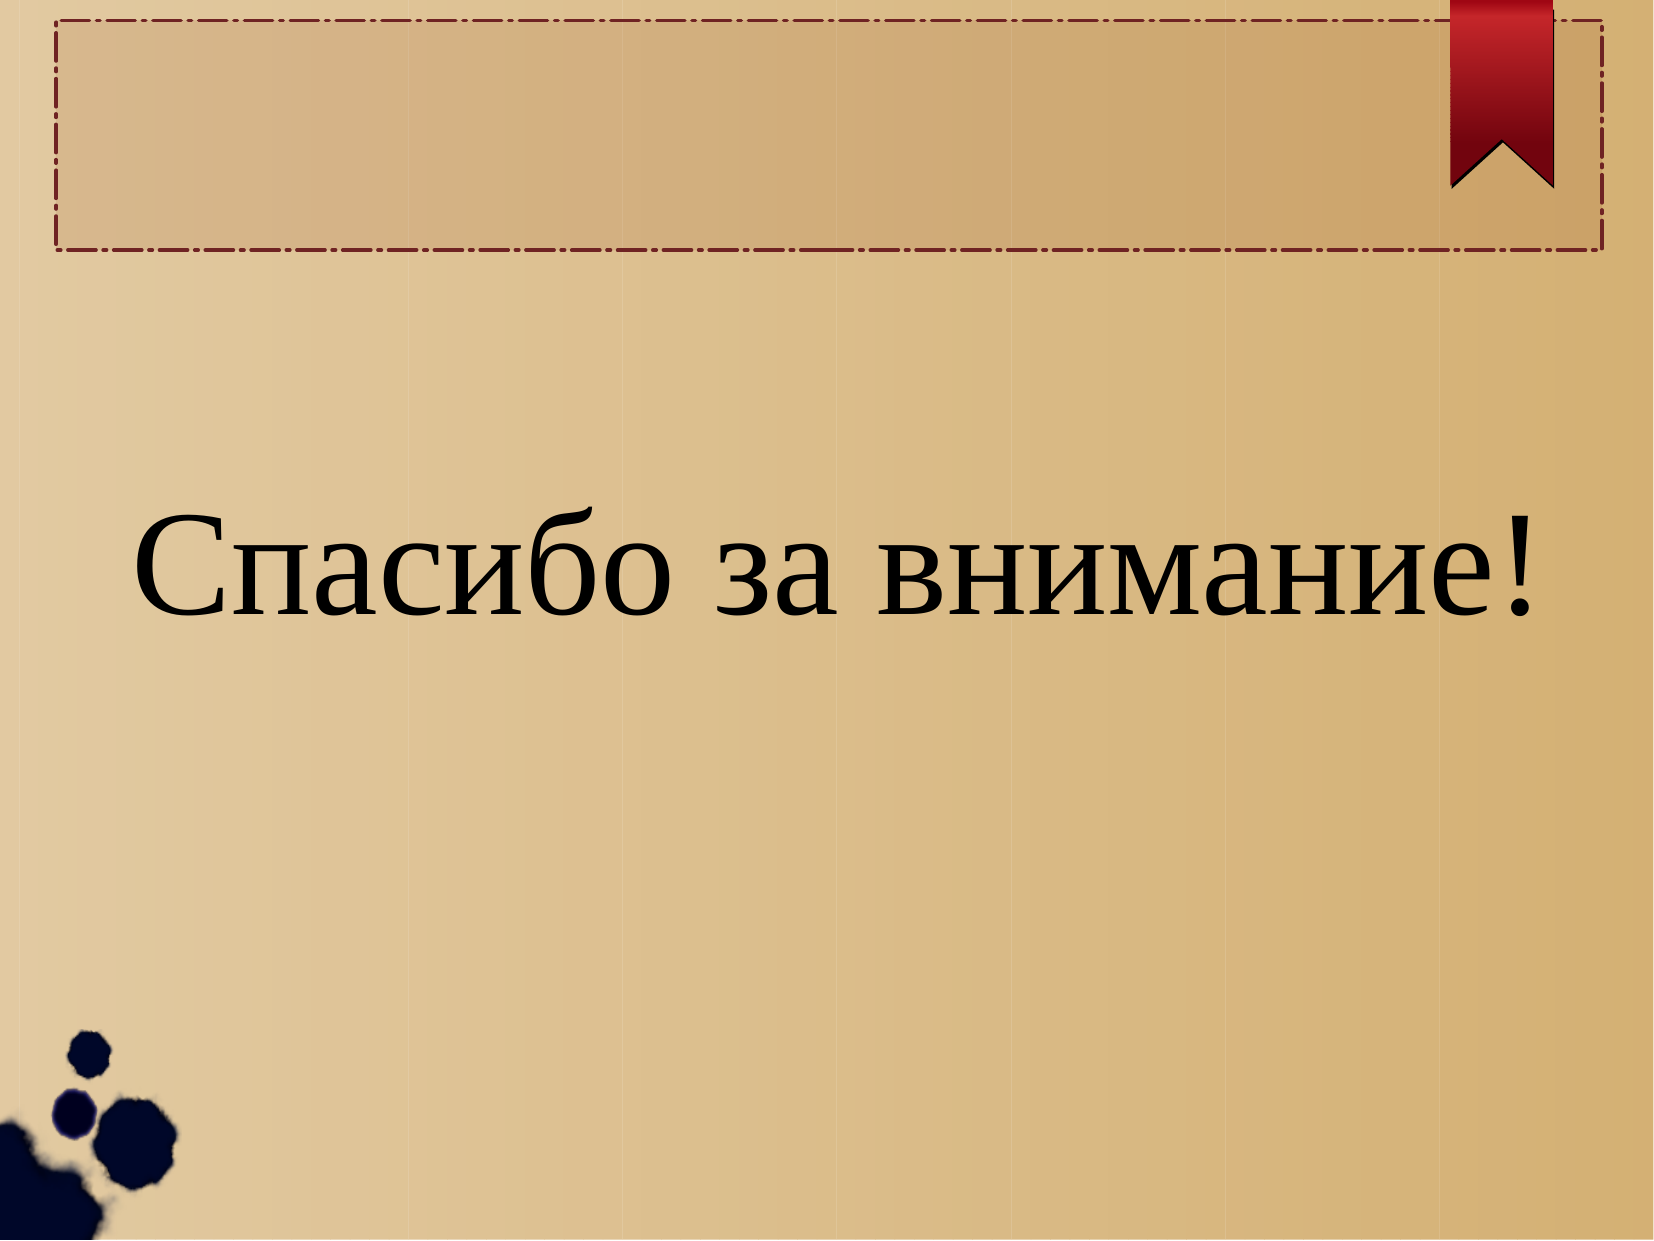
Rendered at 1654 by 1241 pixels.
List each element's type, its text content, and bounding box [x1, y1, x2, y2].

title Спасибо за внимание! [29, 460, 1648, 668]
